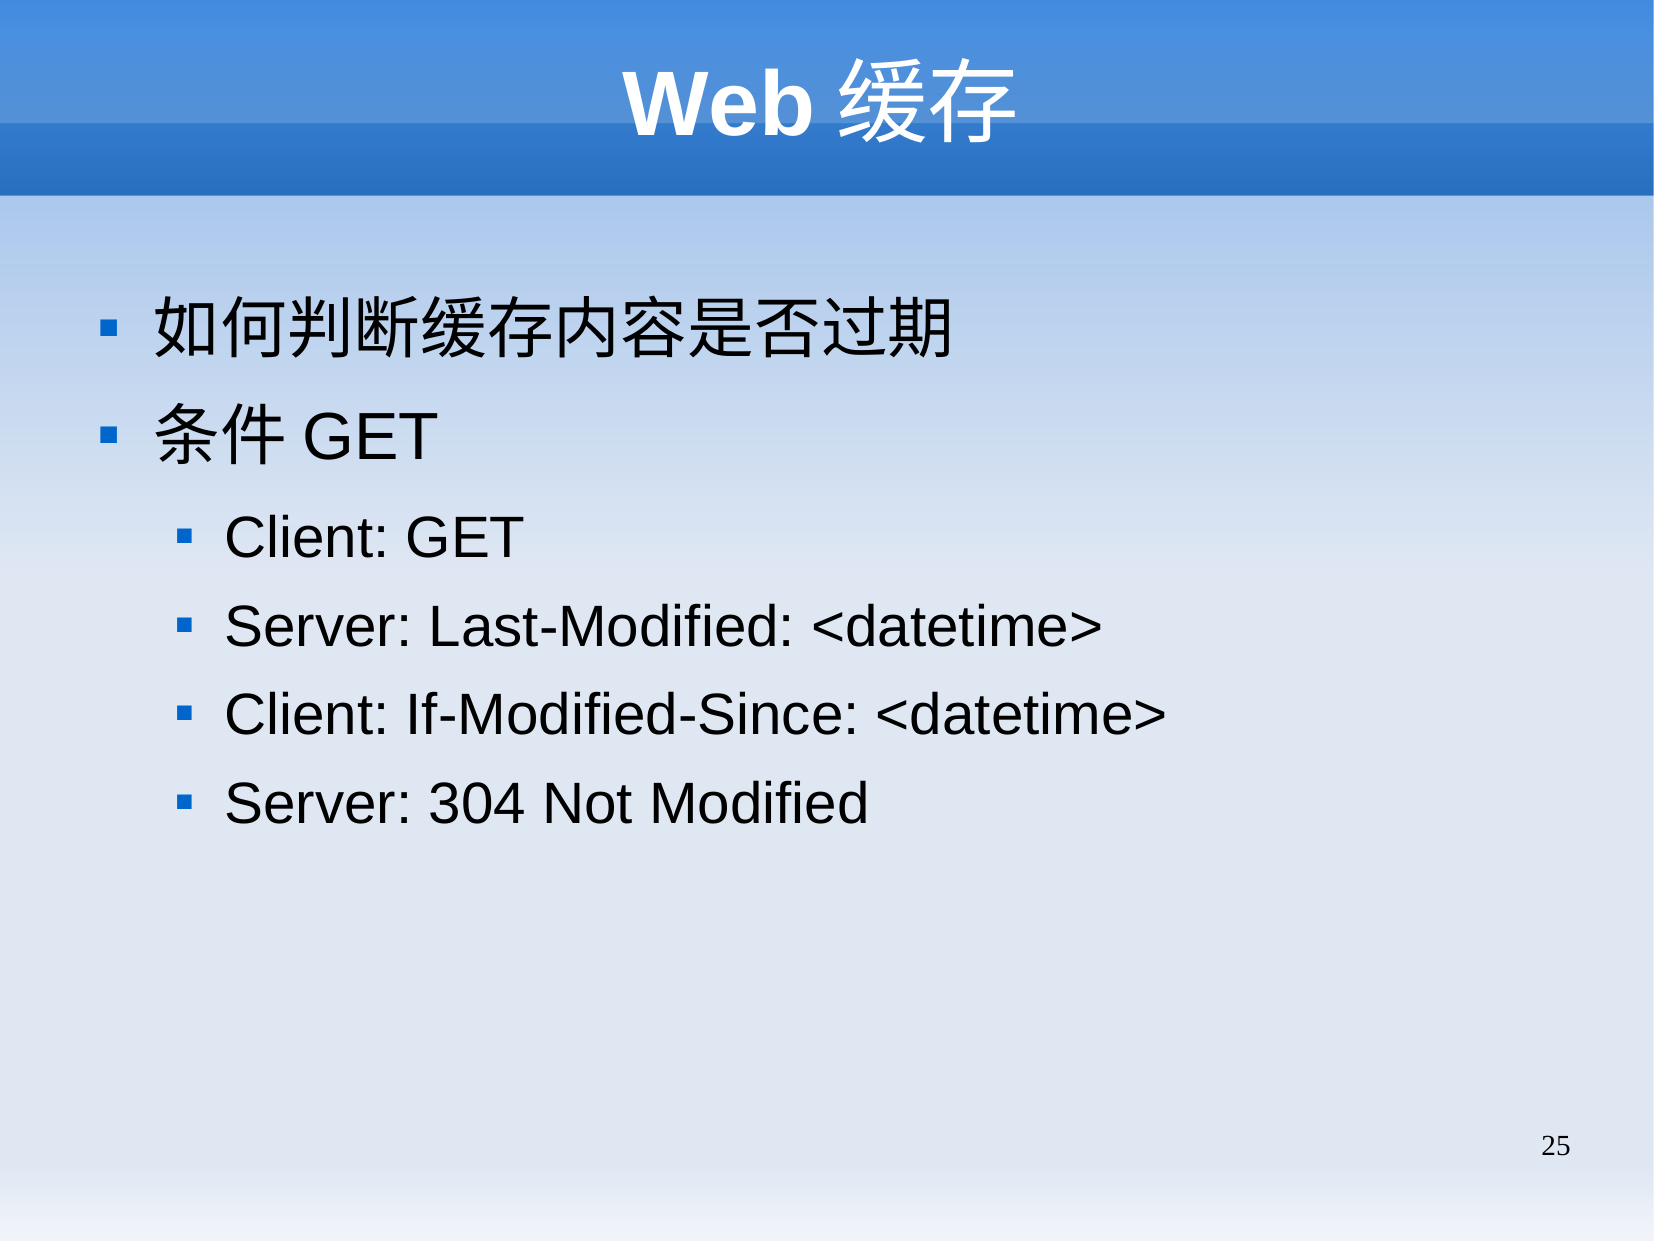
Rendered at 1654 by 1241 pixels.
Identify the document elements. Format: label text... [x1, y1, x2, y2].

title Web缓存 [76, 0, 1565, 208]
picture [0, 0, 1654, 1241]
list 如何判断缓存内容是否过期 条件GET Client: GET Server: Last-Modified: <datetime> Client: If-Modified-Since: <datetime> Server: 304 Not Modified [82, 290, 1571, 1109]
